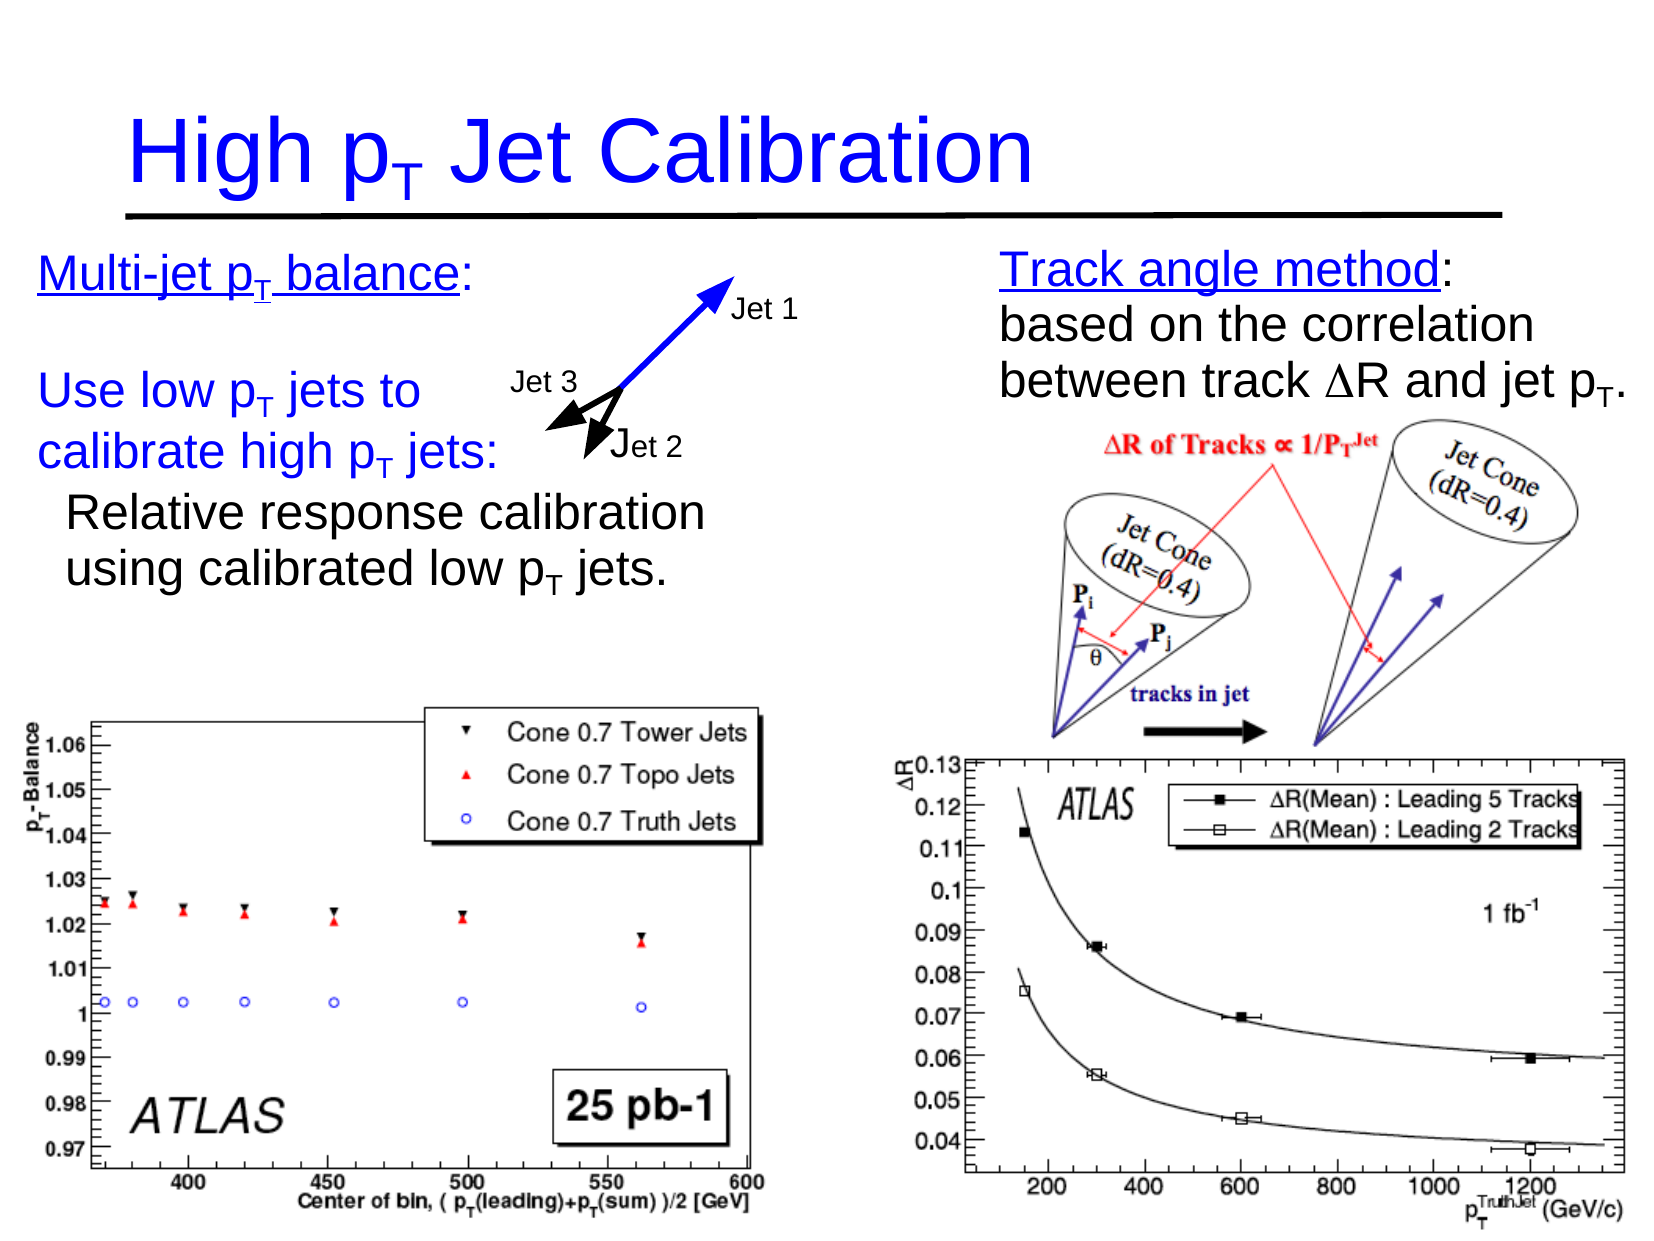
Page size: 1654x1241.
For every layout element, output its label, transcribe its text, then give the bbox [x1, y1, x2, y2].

text_box Jet 3 [510, 364, 593, 407]
text_box High pT Jet Calibration [126, 99, 1497, 214]
text_box Track angle method: based on the correlation between track ΔR and jet pT. [998, 240, 1630, 414]
text_box [879, 239, 1640, 736]
text_box Jet 2 [609, 419, 693, 467]
text_box Multi-jet pT balance: Use low pT jets to calibrate high pT jets: Relative response calibration using calibrated low pT jets. [37, 244, 801, 602]
picture [11, 701, 778, 1229]
picture [874, 232, 1641, 1236]
text_box Jet 1 [730, 291, 814, 334]
